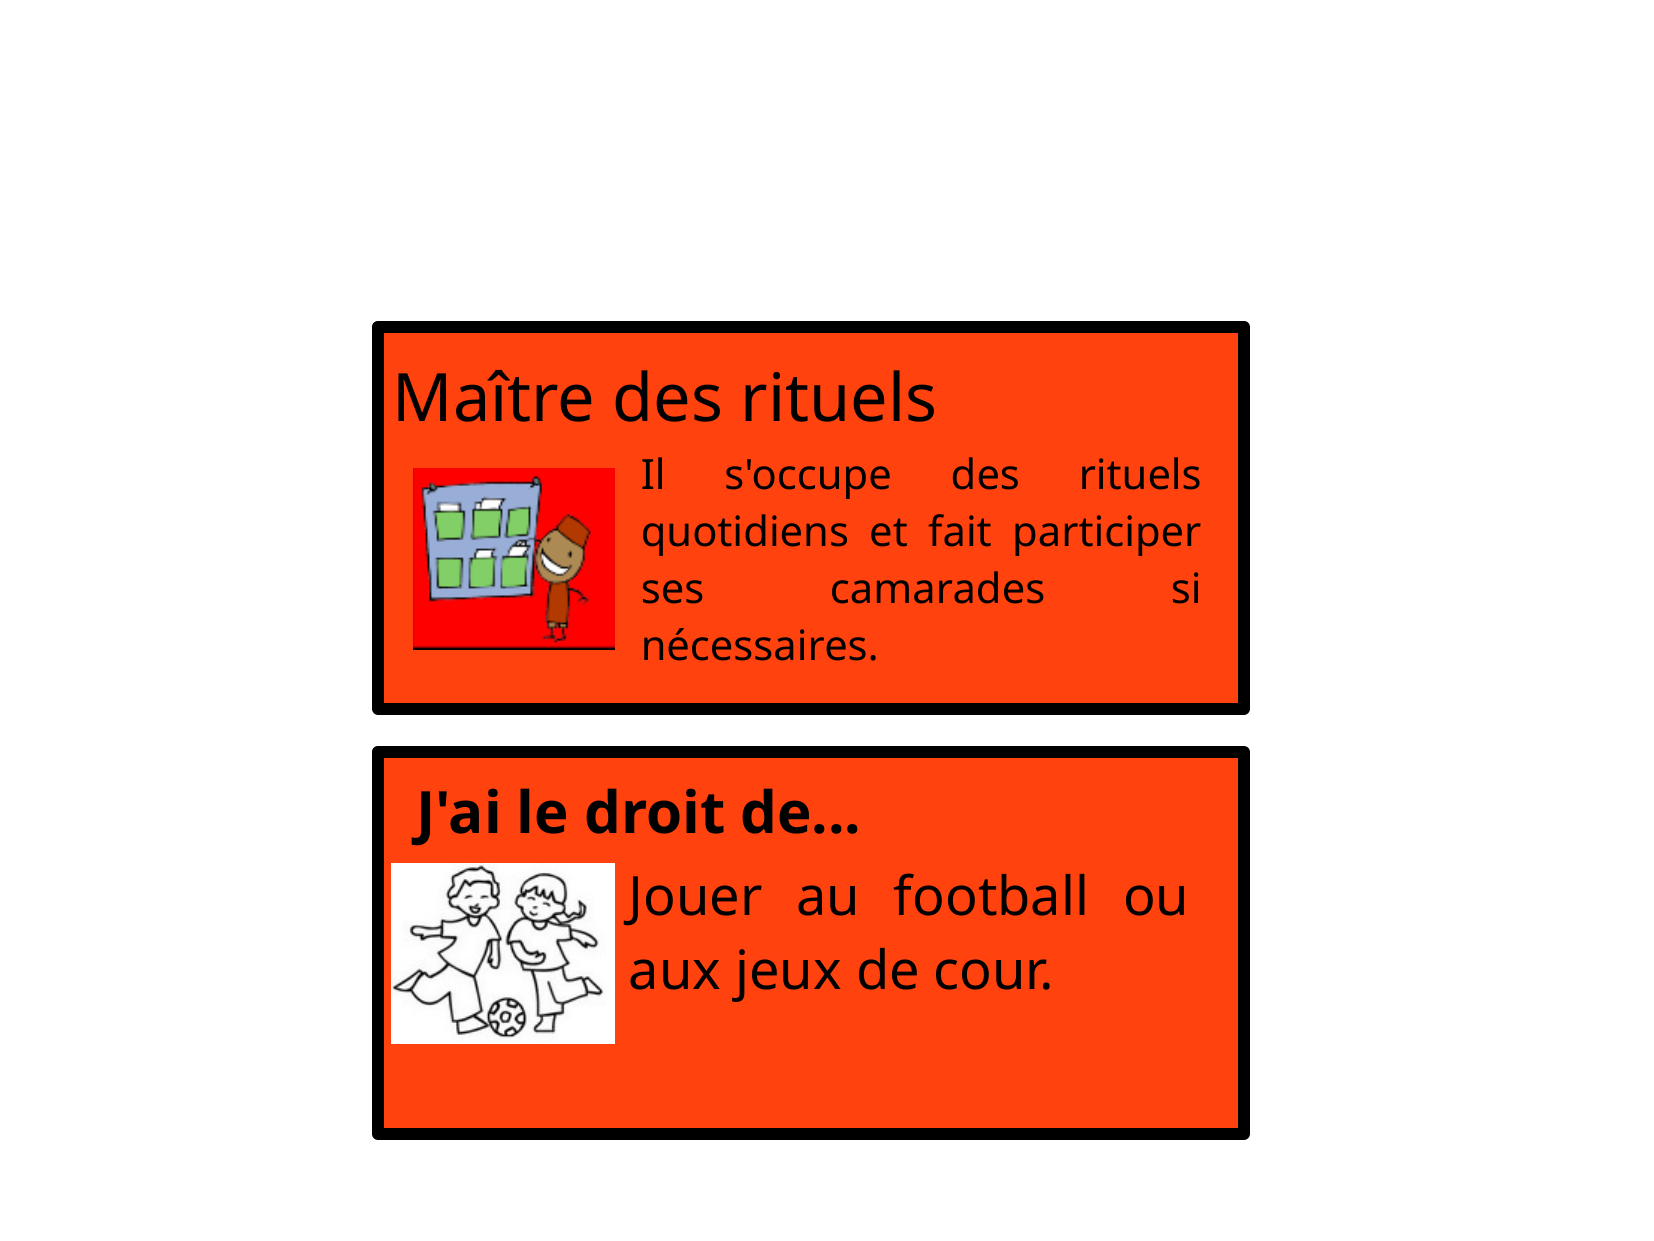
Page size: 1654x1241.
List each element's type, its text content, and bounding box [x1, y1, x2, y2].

text_box J'ai le droit de... [401, 763, 1229, 894]
text_box Maître des rituels [377, 342, 1205, 473]
text_box [377, 751, 1244, 1134]
text_box Jouer au football ou aux jeux de cour. [614, 850, 1205, 1040]
picture [391, 863, 615, 1044]
text_box Il s'occupe des rituels quotidiens et fait participer ses camarades si nécessaires. [625, 437, 1217, 684]
text_box [377, 326, 1244, 709]
picture [413, 468, 615, 650]
